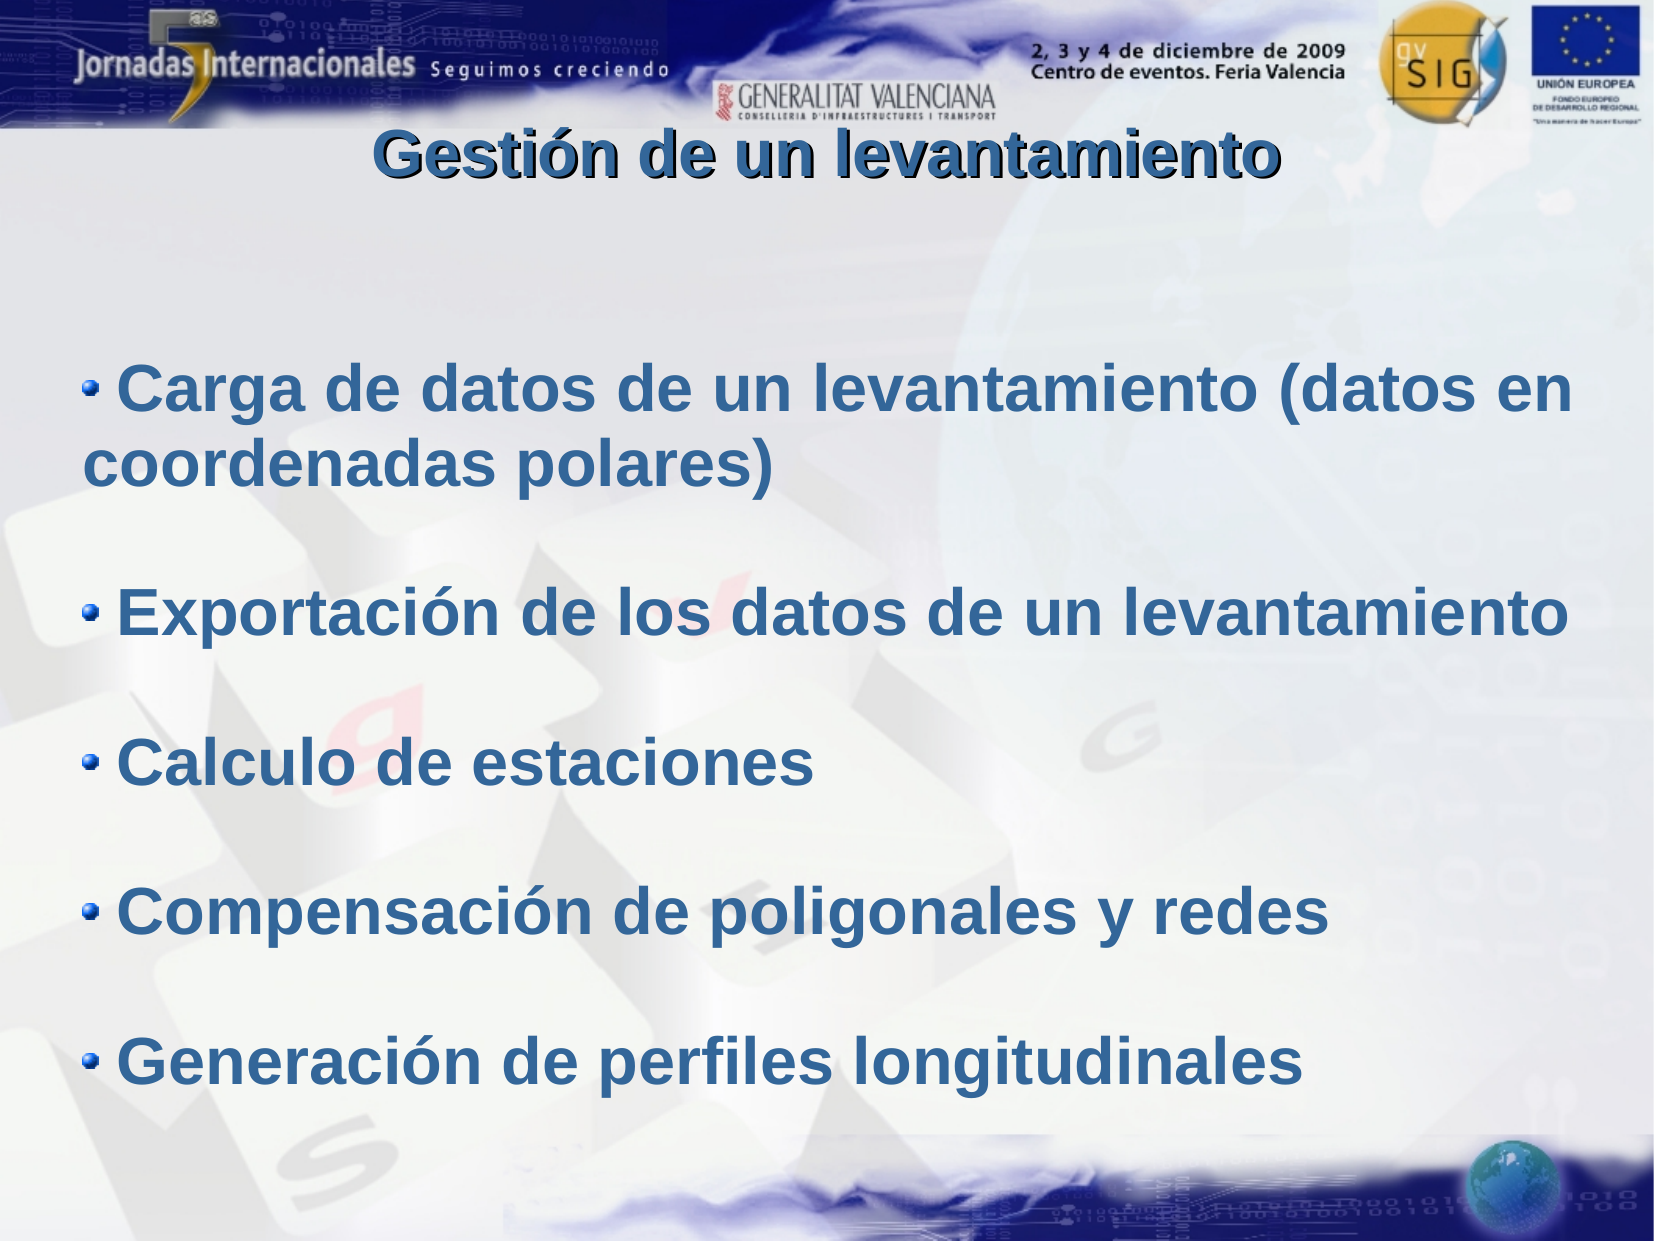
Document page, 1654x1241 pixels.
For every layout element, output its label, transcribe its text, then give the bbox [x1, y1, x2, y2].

subtitle Carga de datos de un levantamiento (datos en coordenadas polares) Exportación de los datos de un levantamiento Calculo de estaciones Compensación de poligonales y redes Generación de perfiles longitudinales [82, 297, 1595, 1152]
picture [0, 0, 1654, 1241]
title Gestión de un levantamiento [82, 56, 1571, 250]
